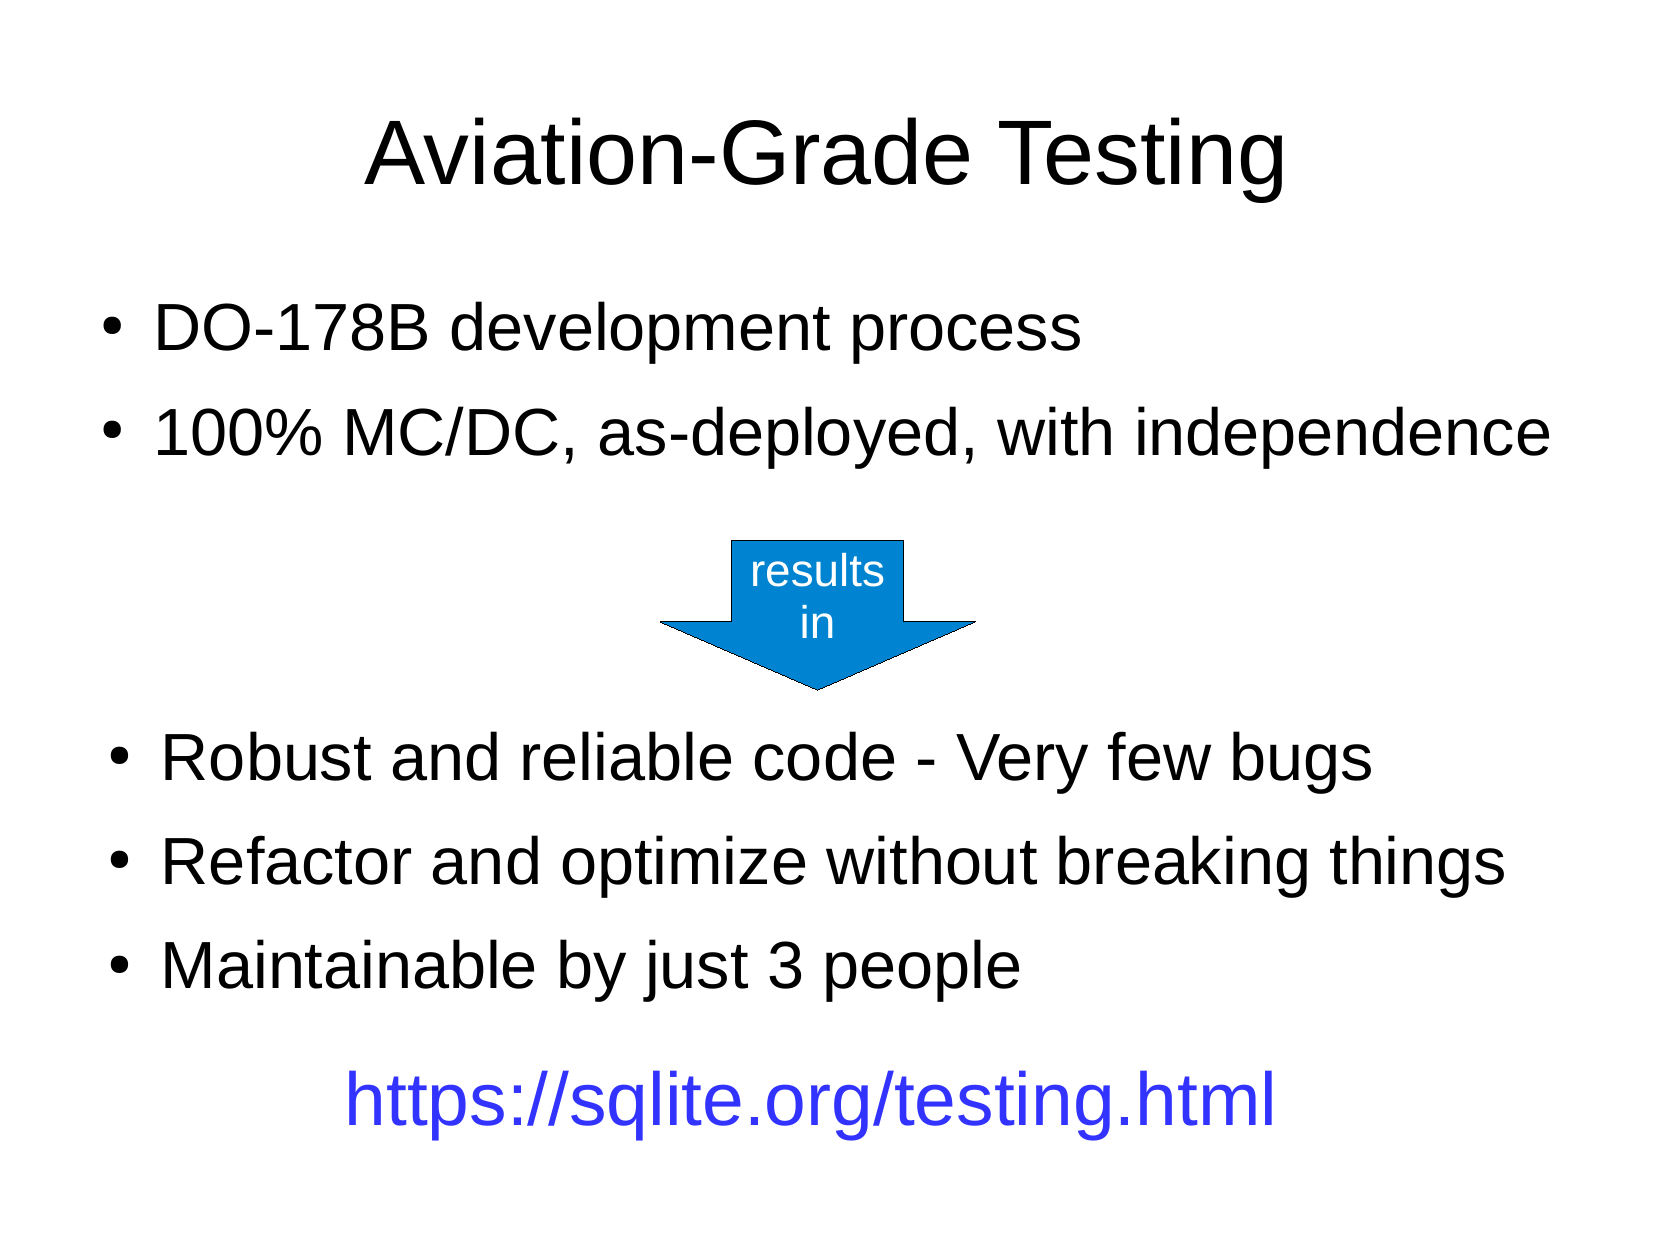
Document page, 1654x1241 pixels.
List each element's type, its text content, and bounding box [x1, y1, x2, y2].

text_box results in [660, 540, 976, 691]
title Aviation-Grade Testing [82, 49, 1571, 257]
list DO-178B development process 100% MC/DC, as-deployed, with independence [82, 290, 1571, 586]
text_box https://sqlite.org/testing.html [330, 1050, 1336, 1156]
list Robust and reliable code - Very few bugs Refactor and optimize without breaking things Maintainable by just 3 people [90, 720, 1579, 1015]
